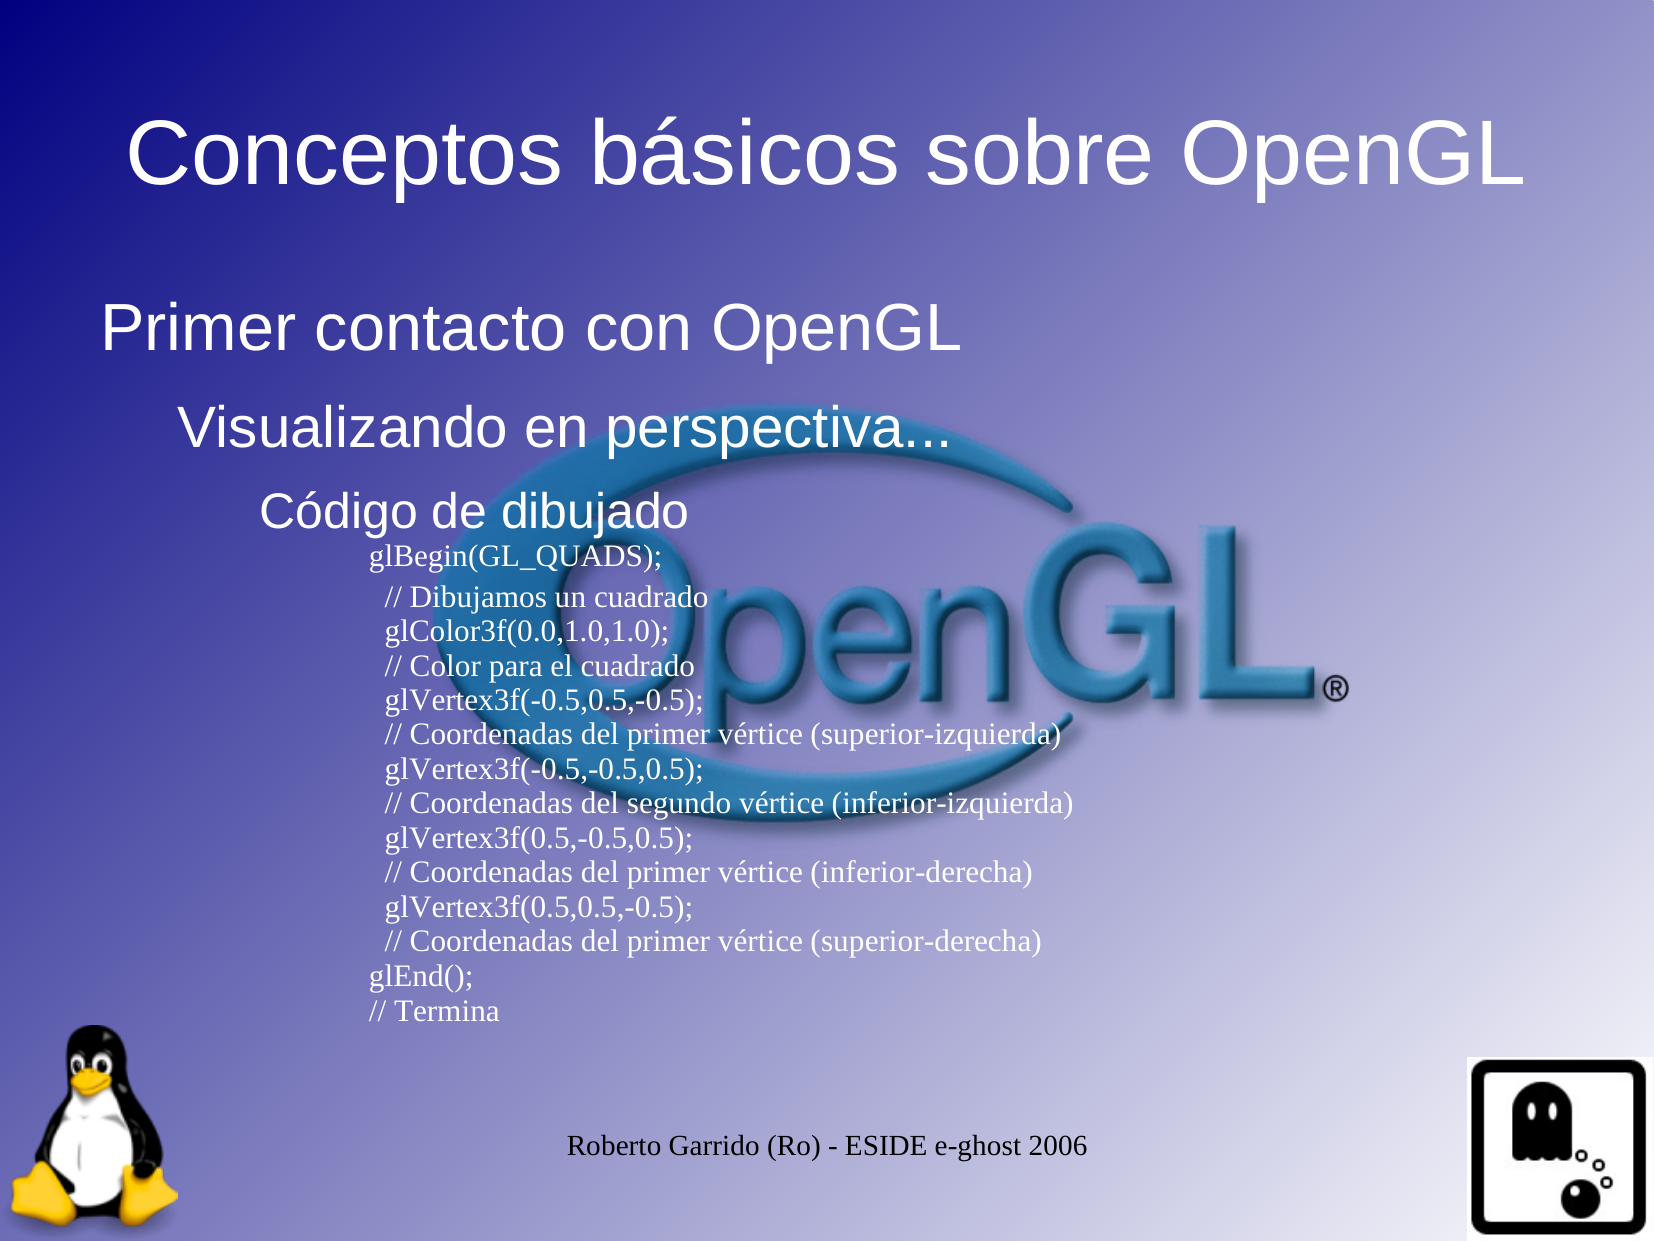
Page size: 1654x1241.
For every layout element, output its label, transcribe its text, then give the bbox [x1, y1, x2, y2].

text_box glBegin(GL_QUADS); // Dibujamos un cuadrado glColor3f(0.0,1.0,1.0); // Color para el cuadrado glVertex3f(-0.5,0.5,-0.5); // Coordenadas del primer vértice (superior-izquierda) glVertex3f(-0.5,-0.5,0.5); // Coordenadas del segundo vértice (inferior-izquierda) glVertex3f(0.5,-0.5,0.5); // Coordenadas del primer vértice (inferior-derecha) glVertex3f(0.5,0.5,-0.5); // Coordenadas del primer vértice (superior-derecha) glEnd(); // Termina [354, 531, 1654, 1036]
picture [1467, 1057, 1654, 1241]
picture [0, 1025, 178, 1241]
list Primer contacto con OpenGL Visualizando en perspectiva... Código de dibujado [82, 290, 1571, 1109]
title Conceptos básicos sobre OpenGL [82, 49, 1571, 257]
